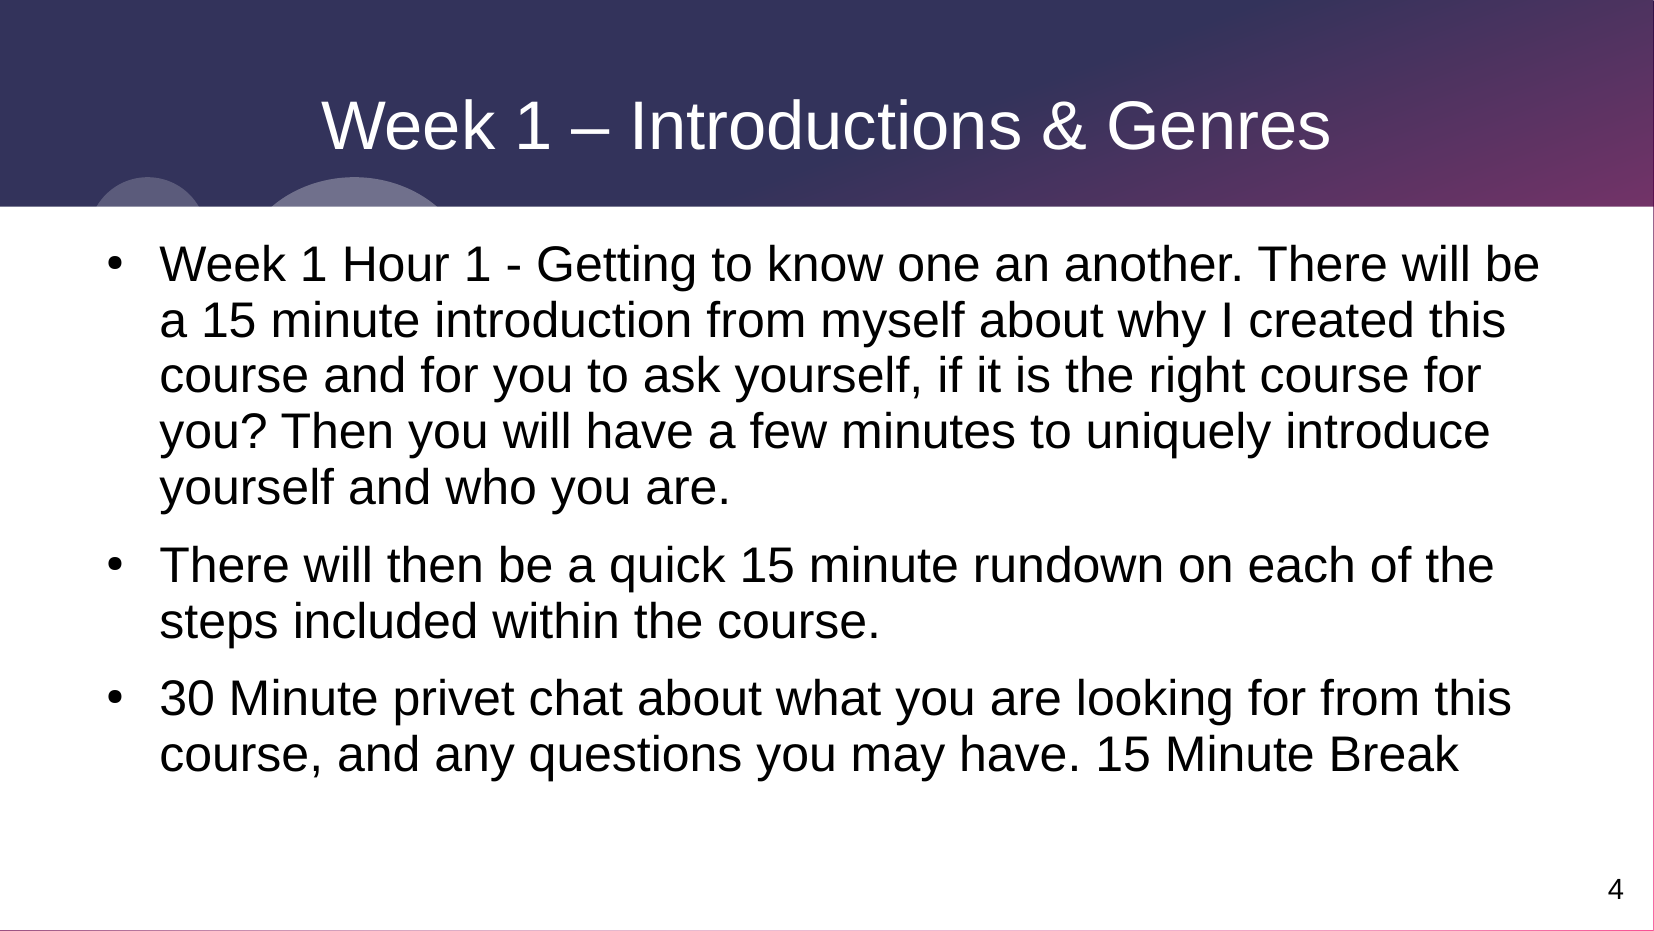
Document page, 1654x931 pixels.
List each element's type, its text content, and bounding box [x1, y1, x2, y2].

title Week 1 – Introductions & Genres [88, 44, 1565, 207]
list Week 1 Hour 1 - Getting to know one an another. There will be a 15 minute introduction from myself about why I created this course and for you to ask yourself, if it is the right course for you? Then you will have a few minutes to uniquely introduce yourself and who you are. There will then be a quick 15 minute rundown on each of the steps included within the course. 30 Minute privet chat about what you are looking for from this course, and any questions you may have. 15 Minute Break [88, 236, 1565, 827]
